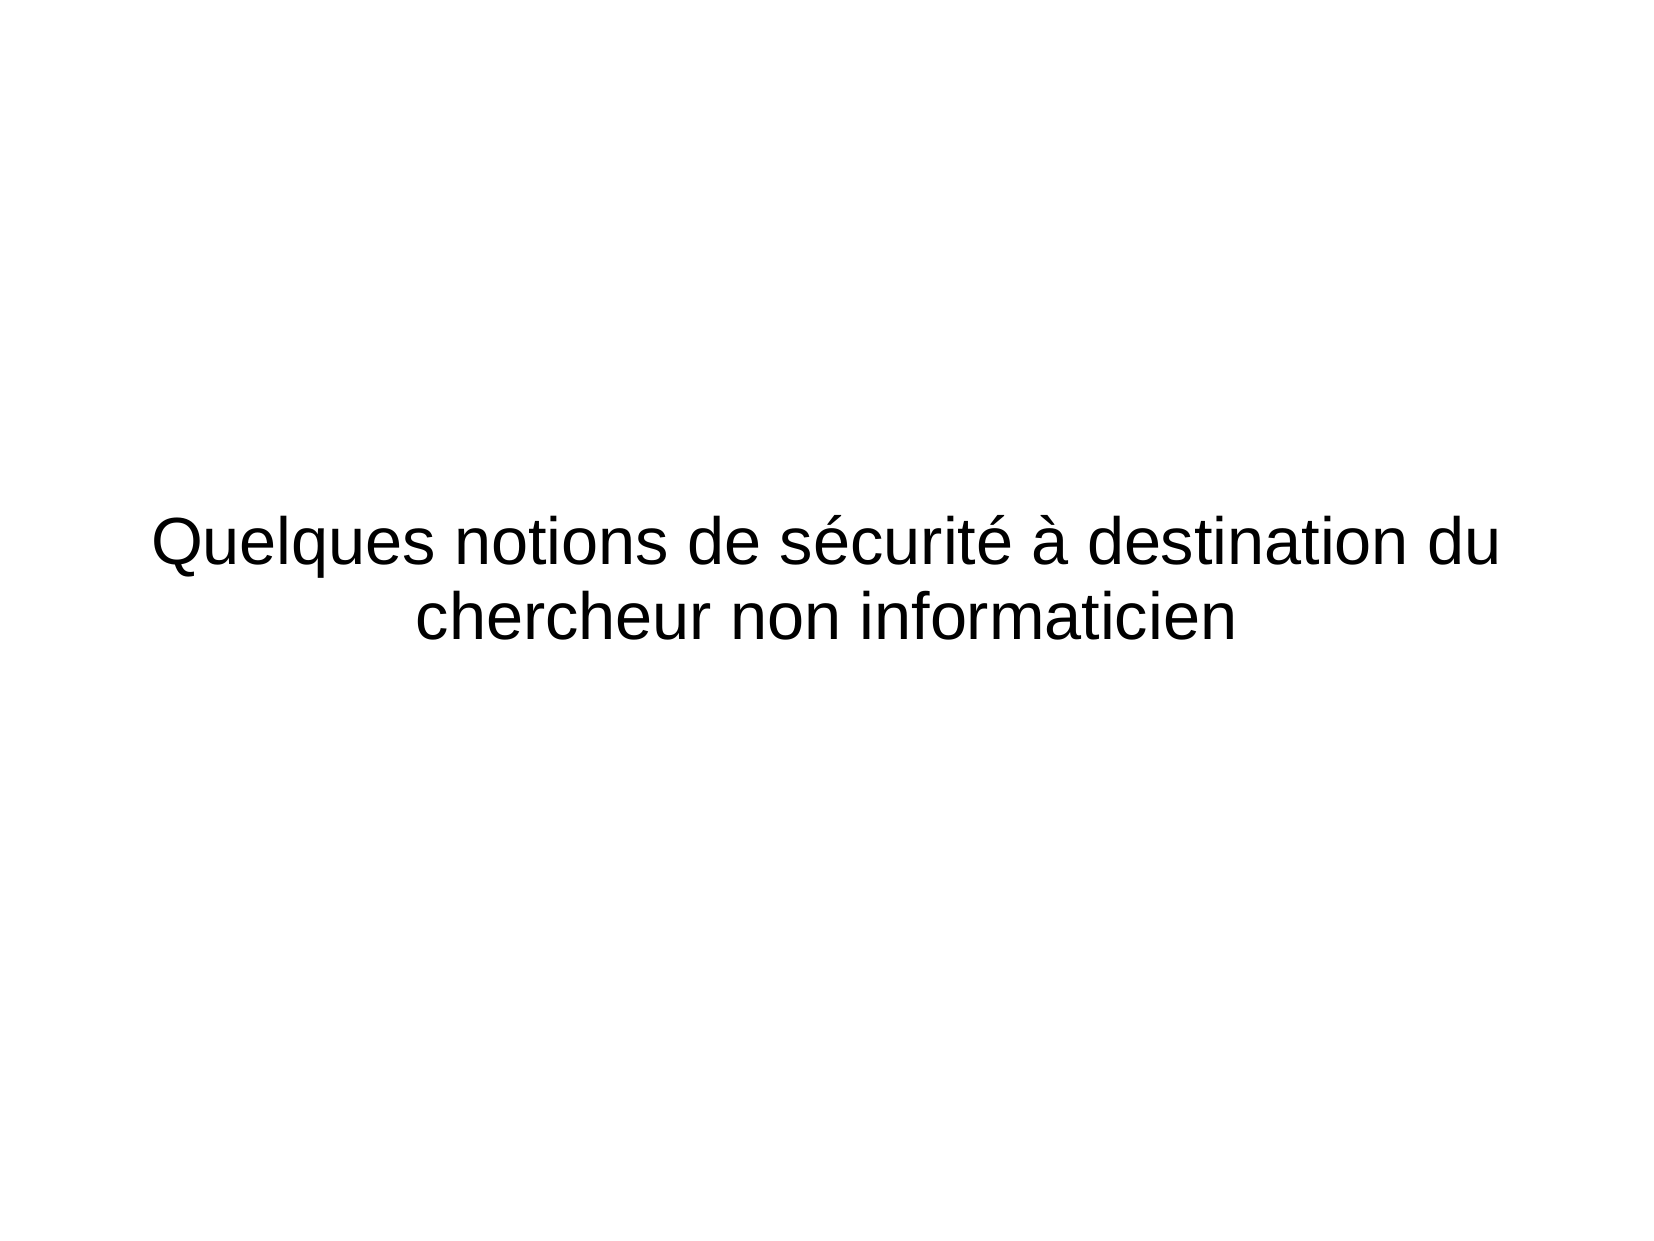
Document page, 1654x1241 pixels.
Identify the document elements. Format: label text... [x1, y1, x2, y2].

subtitle Quelques notions de sécurité à destination du chercheur non informaticien [82, 49, 1571, 1109]
